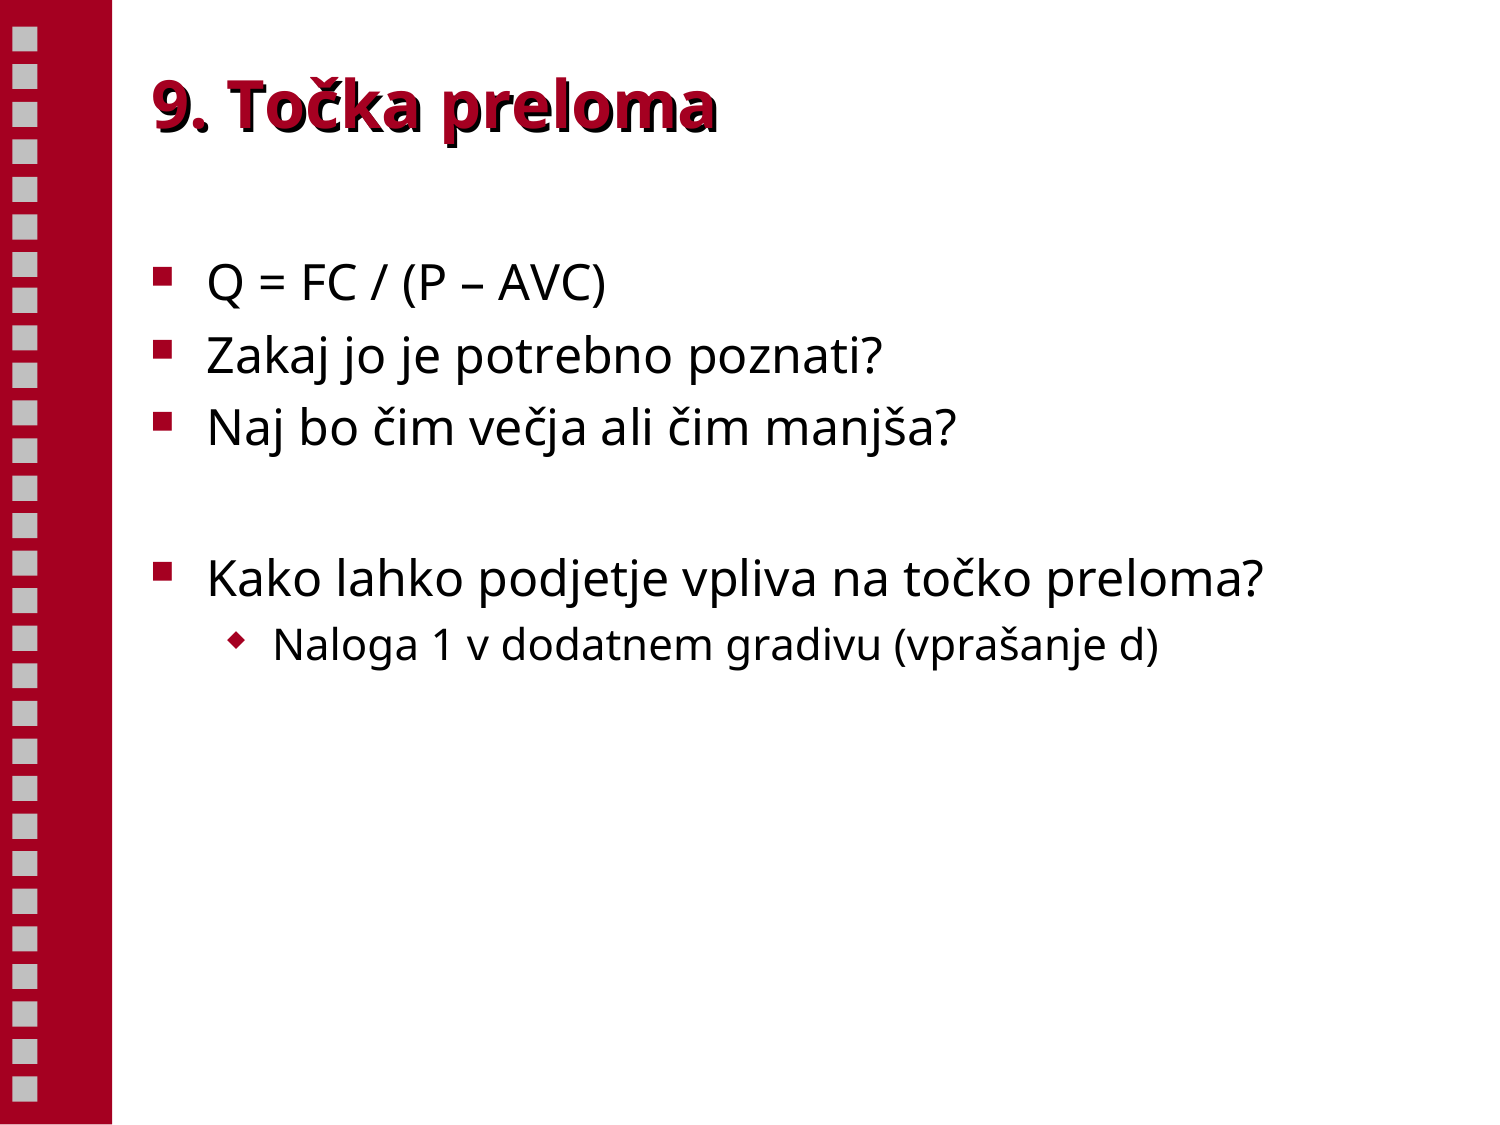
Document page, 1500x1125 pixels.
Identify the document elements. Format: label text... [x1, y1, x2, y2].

title 9. Točka preloma [136, 30, 1412, 173]
text_box Q = FC / (P – AVC) Zakaj jo je potrebno poznati? Naj bo čim večja ali čim manjša? [135, 243, 1416, 504]
text_box Kako lahko podjetje vpliva na točko preloma? Naloga 1 v dodatnem gradivu (vprašanje d) [135, 538, 1416, 799]
